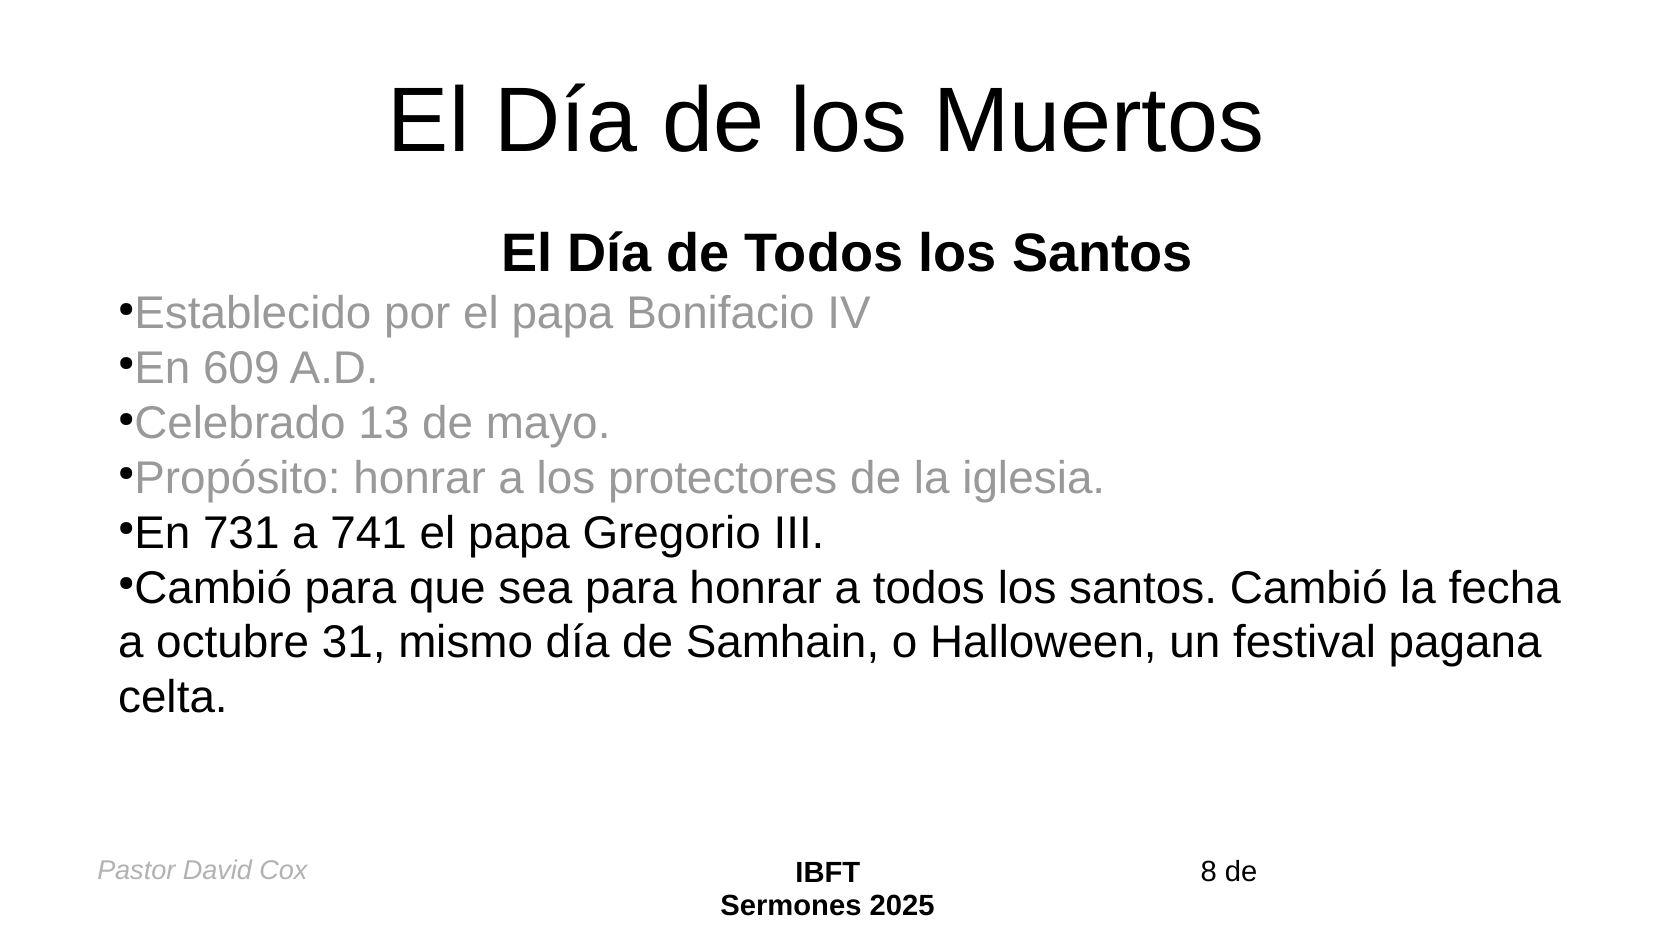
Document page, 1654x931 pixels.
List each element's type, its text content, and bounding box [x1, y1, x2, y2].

list El Día de Todos los Santos Establecido por el papa Bonifacio IV En 609 A.D. Celebrado 13 de mayo. Propósito: honrar a los protectores de la iglesia. En 731 a 741 el papa Gregorio III. Cambió para que sea para honrar a todos los santos. Cambió la fecha a octubre 31, mismo día de Samhain, o Halloween, un festival pagana celta. [118, 217, 1571, 739]
title El Día de los Muertos [82, 37, 1571, 193]
